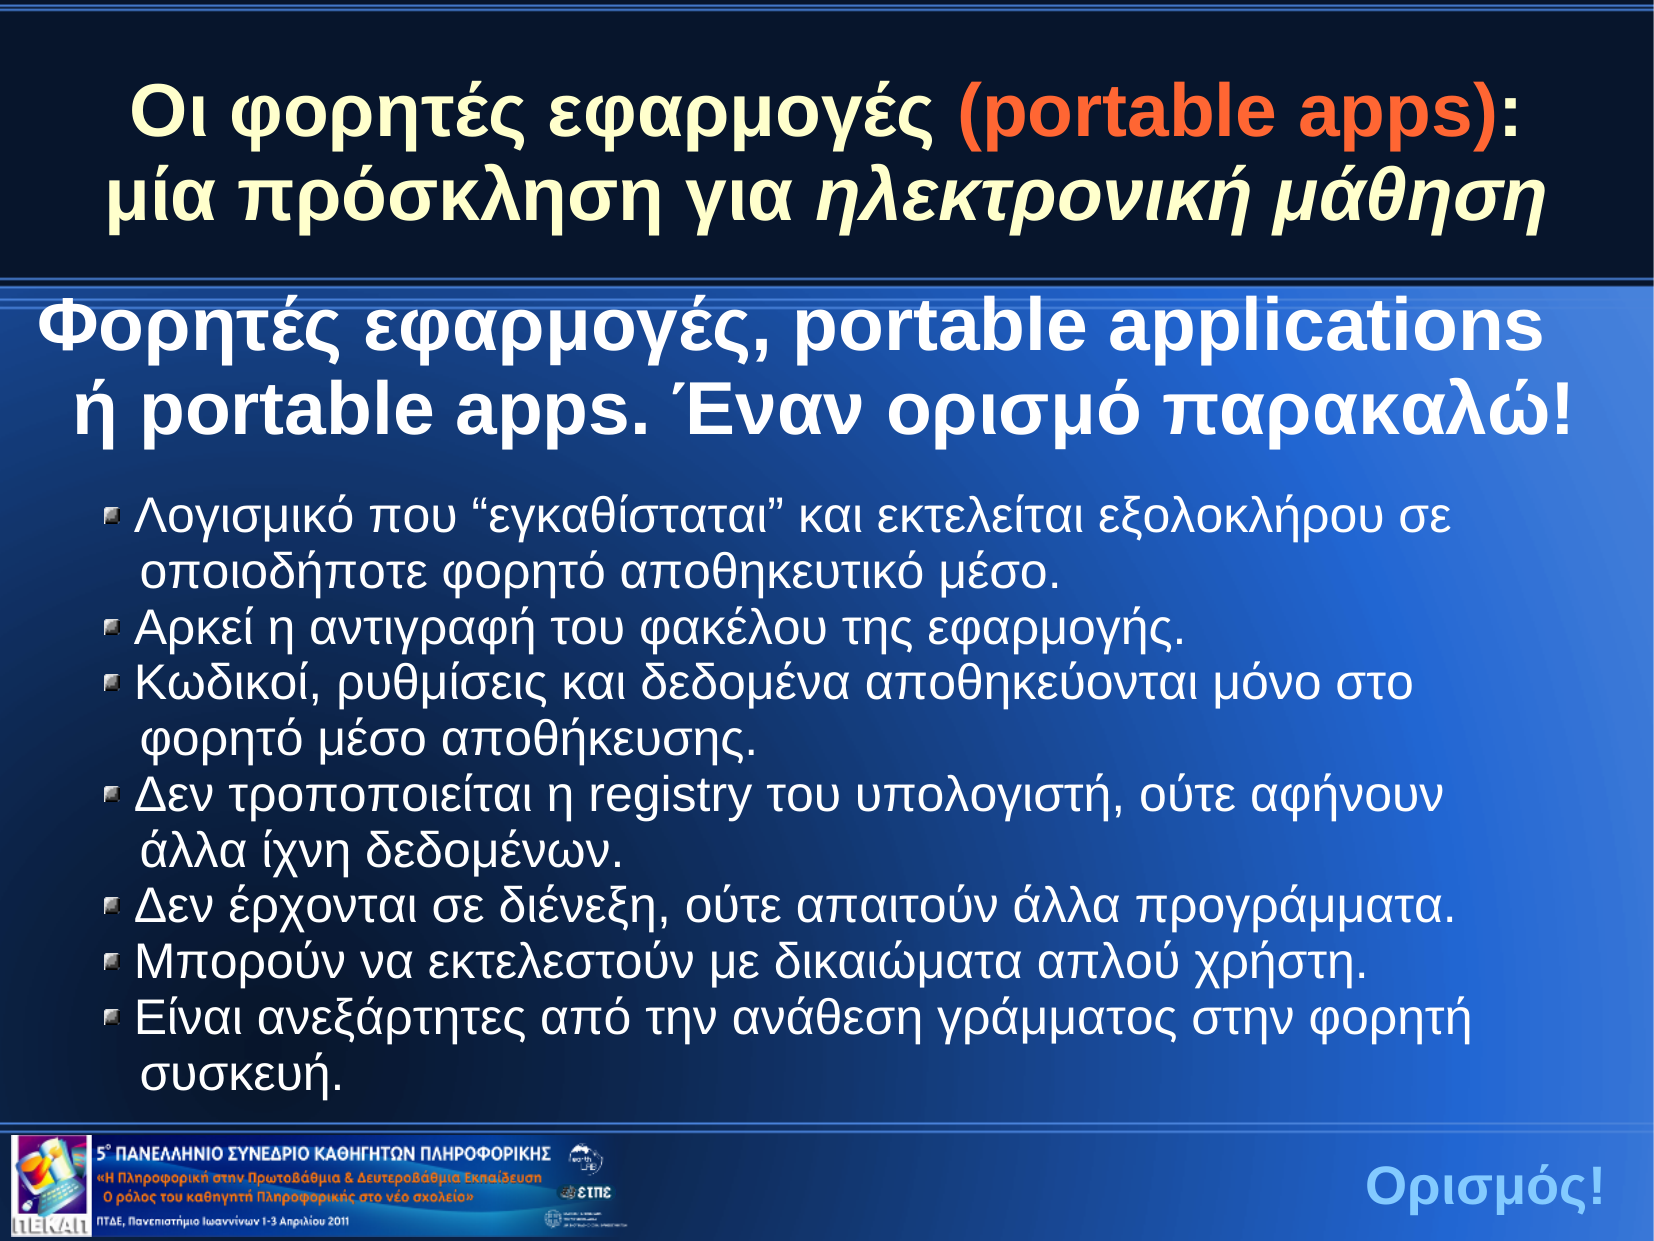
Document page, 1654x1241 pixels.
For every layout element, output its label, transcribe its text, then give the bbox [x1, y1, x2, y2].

subtitle Φορητές εφαρμογές, portable applications ή portable apps. Έναν ορισμό παρακαλώ! [37, 282, 1613, 451]
text_box Λογισμικό που “εγκαθίσταται” και εκτελείται εξολοκλήρου σε οποιοδήποτε φορητό αποθηκευτικό μέσο. Αρκεί η αντιγραφή του φακέλου της εφαρμογής. Κωδικοί, ρυθμίσεις και δεδομένα αποθηκεύονται μόνο στο φορητό μέσο αποθήκευσης. Δεν τροποποιείται η registry του υπολογιστή, ούτε αφήνουν άλλα ίχνη δεδομένων. Δεν έρχονται σε διένεξη, ούτε απαιτούν άλλα προγράμματα. Μπορούν να εκτελεστούν με δικαιώματα απλού χρήστη. Είναι ανεξάρτητες από την ανάθεση γράμματος στην φορητή συσκευή. [104, 487, 1538, 1101]
text_box Ορισμός! [660, 1155, 1619, 1218]
picture [0, 0, 1654, 1241]
title Οι φορητές εφαρμογές (portable apps): μία πρόσκληση για ηλεκτρονική μάθηση [82, 49, 1571, 257]
